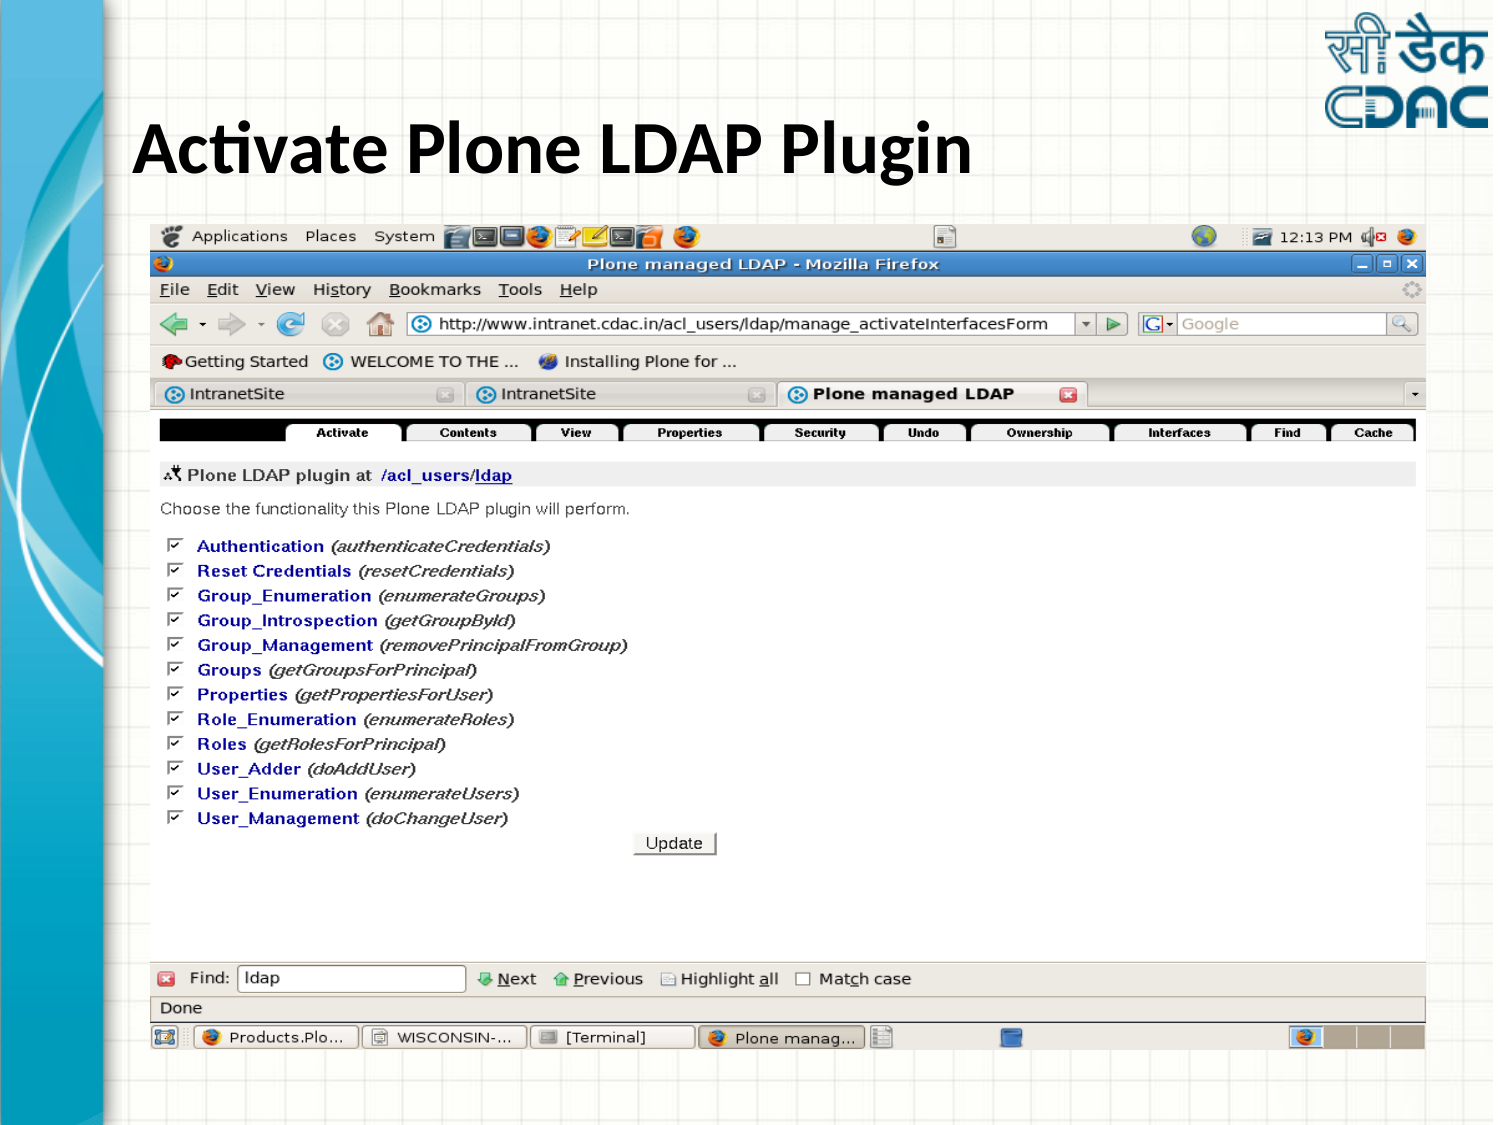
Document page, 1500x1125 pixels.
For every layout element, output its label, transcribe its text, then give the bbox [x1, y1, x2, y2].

text_box Activate Plone LDAP Plugin [117, 49, 1468, 238]
picture [0, 0, 1493, 1125]
